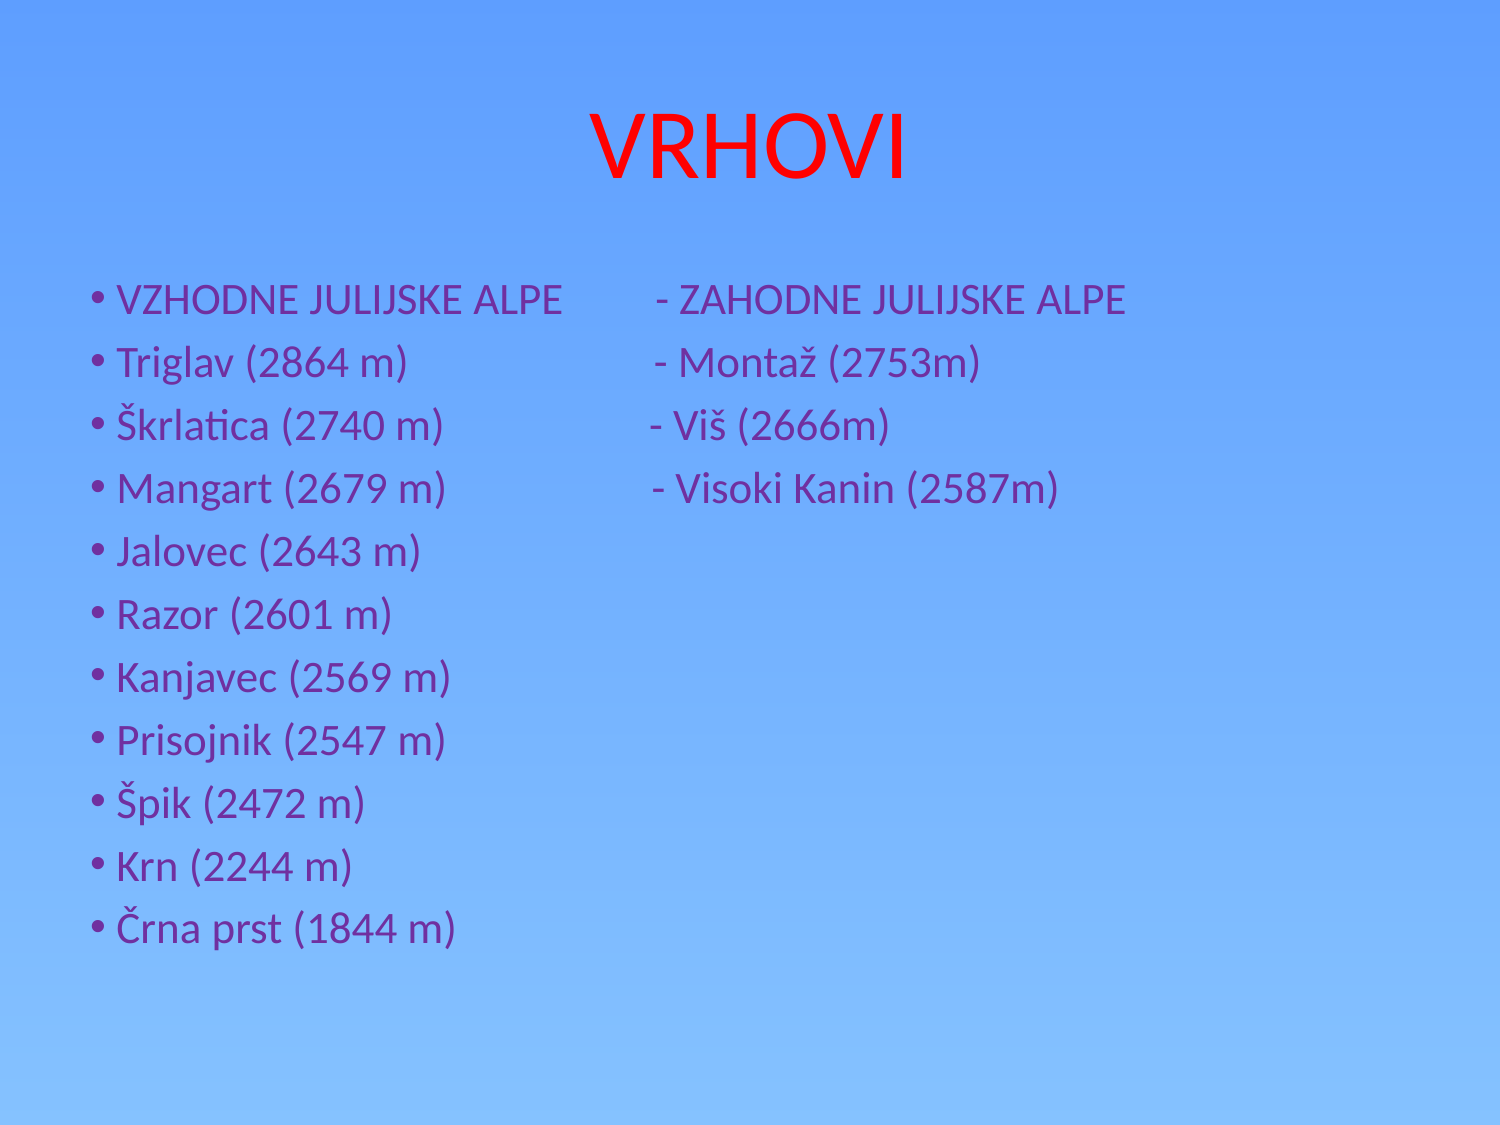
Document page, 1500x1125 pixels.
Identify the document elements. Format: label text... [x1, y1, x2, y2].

title VRHOVI [75, 45, 1425, 233]
list VZHODNE JULIJSKE ALPE - ZAHODNE JULIJSKE ALPE Triglav (2864 m) - Montaž (2753m) Škrlatica (2740 m) - Viš (2666m) Mangart (2679 m) - Visoki Kanin (2587m) Jalovec (2643 m) Razor (2601 m) Kanjavec (2569 m) Prisojnik (2547 m) Špik (2472 m) Krn (2244 m) Črna prst (1844 m) [75, 262, 1425, 1005]
